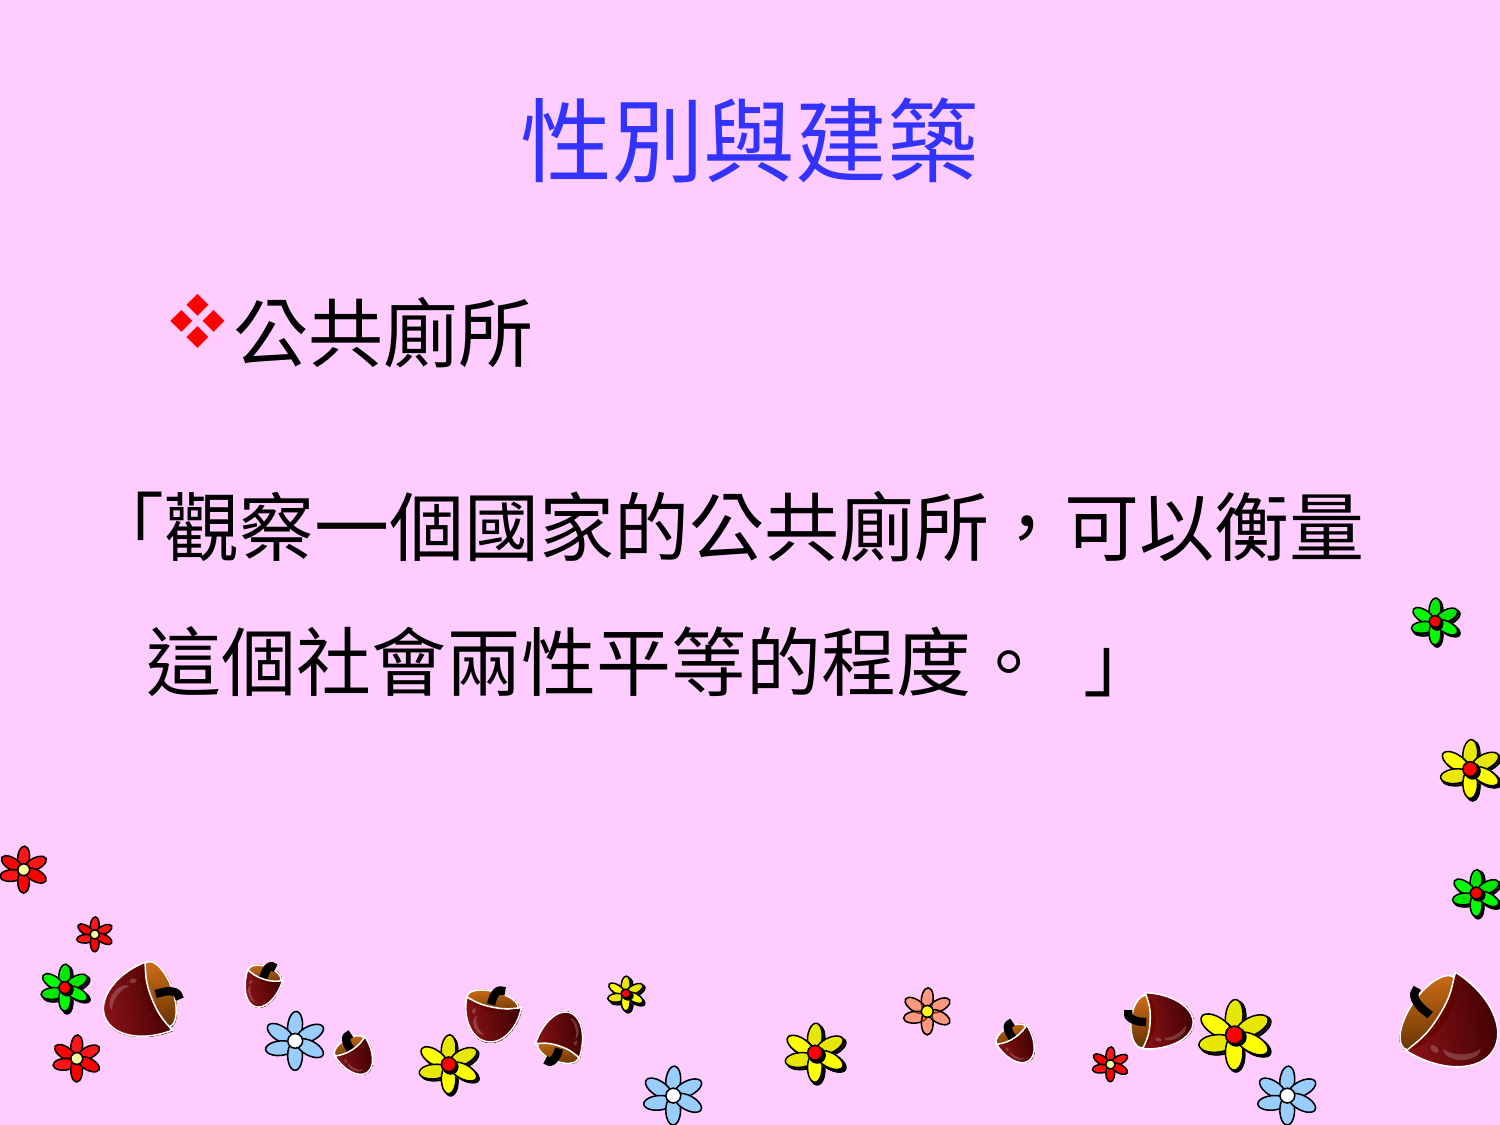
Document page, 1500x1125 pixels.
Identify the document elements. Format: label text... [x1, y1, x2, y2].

title 性別與建築 [75, 45, 1426, 233]
text_box 公共廁所 [149, 278, 642, 384]
list 「觀察一個國家的公共廁所，可以衡量這個社會兩性平等的程度。 」 [75, 427, 1426, 1005]
